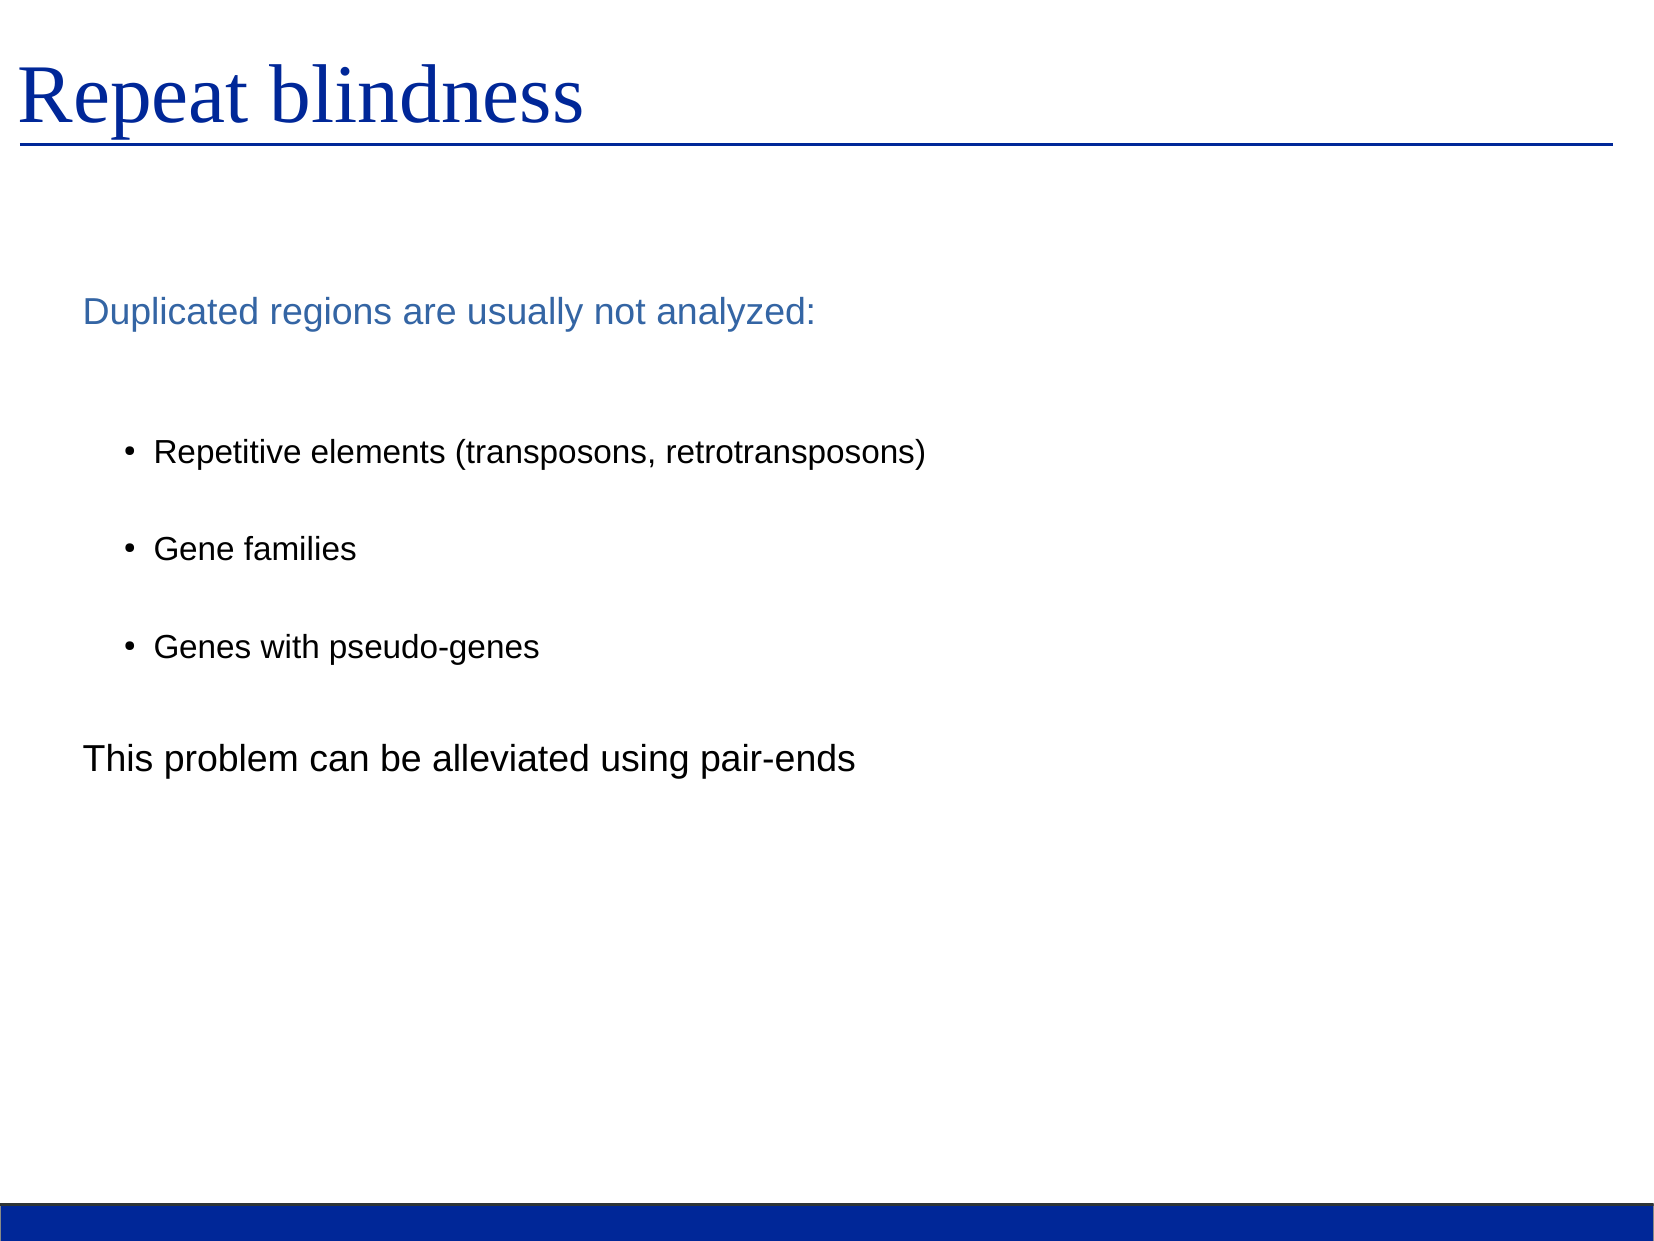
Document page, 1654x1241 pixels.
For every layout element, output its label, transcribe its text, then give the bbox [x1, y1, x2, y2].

list Duplicated regions are usually not analyzed: Repetitive elements (transposons, retrotransposons) Gene families Genes with pseudo-genes This problem can be alleviated using pair-ends [82, 290, 1571, 1109]
title Repeat blindness [17, 0, 1589, 198]
